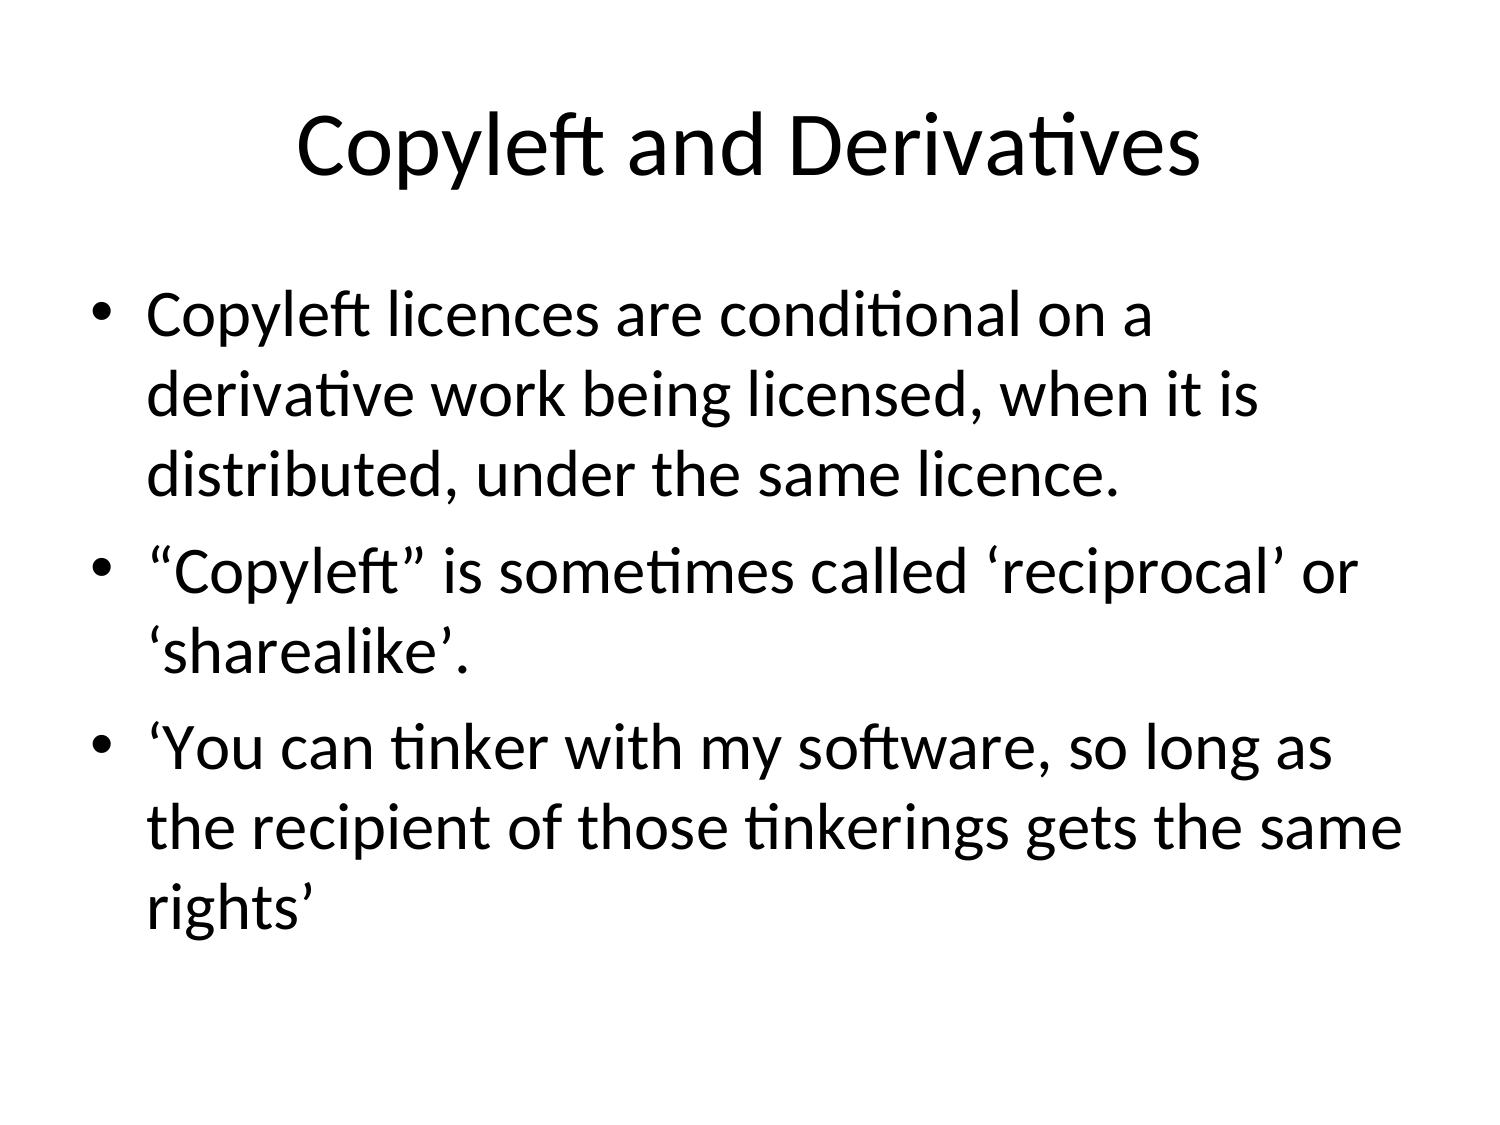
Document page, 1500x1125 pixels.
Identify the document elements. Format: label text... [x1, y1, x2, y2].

title Copyleft and Derivatives [75, 45, 1426, 233]
list Copyleft licences are conditional on a derivative work being licensed, when it is distributed, under the same licence. “Copyleft” is sometimes called ‘reciprocal’ or ‘sharealike’. ‘You can tinker with my software, so long as the recipient of those tinkerings gets the same rights’ [75, 262, 1426, 1073]
